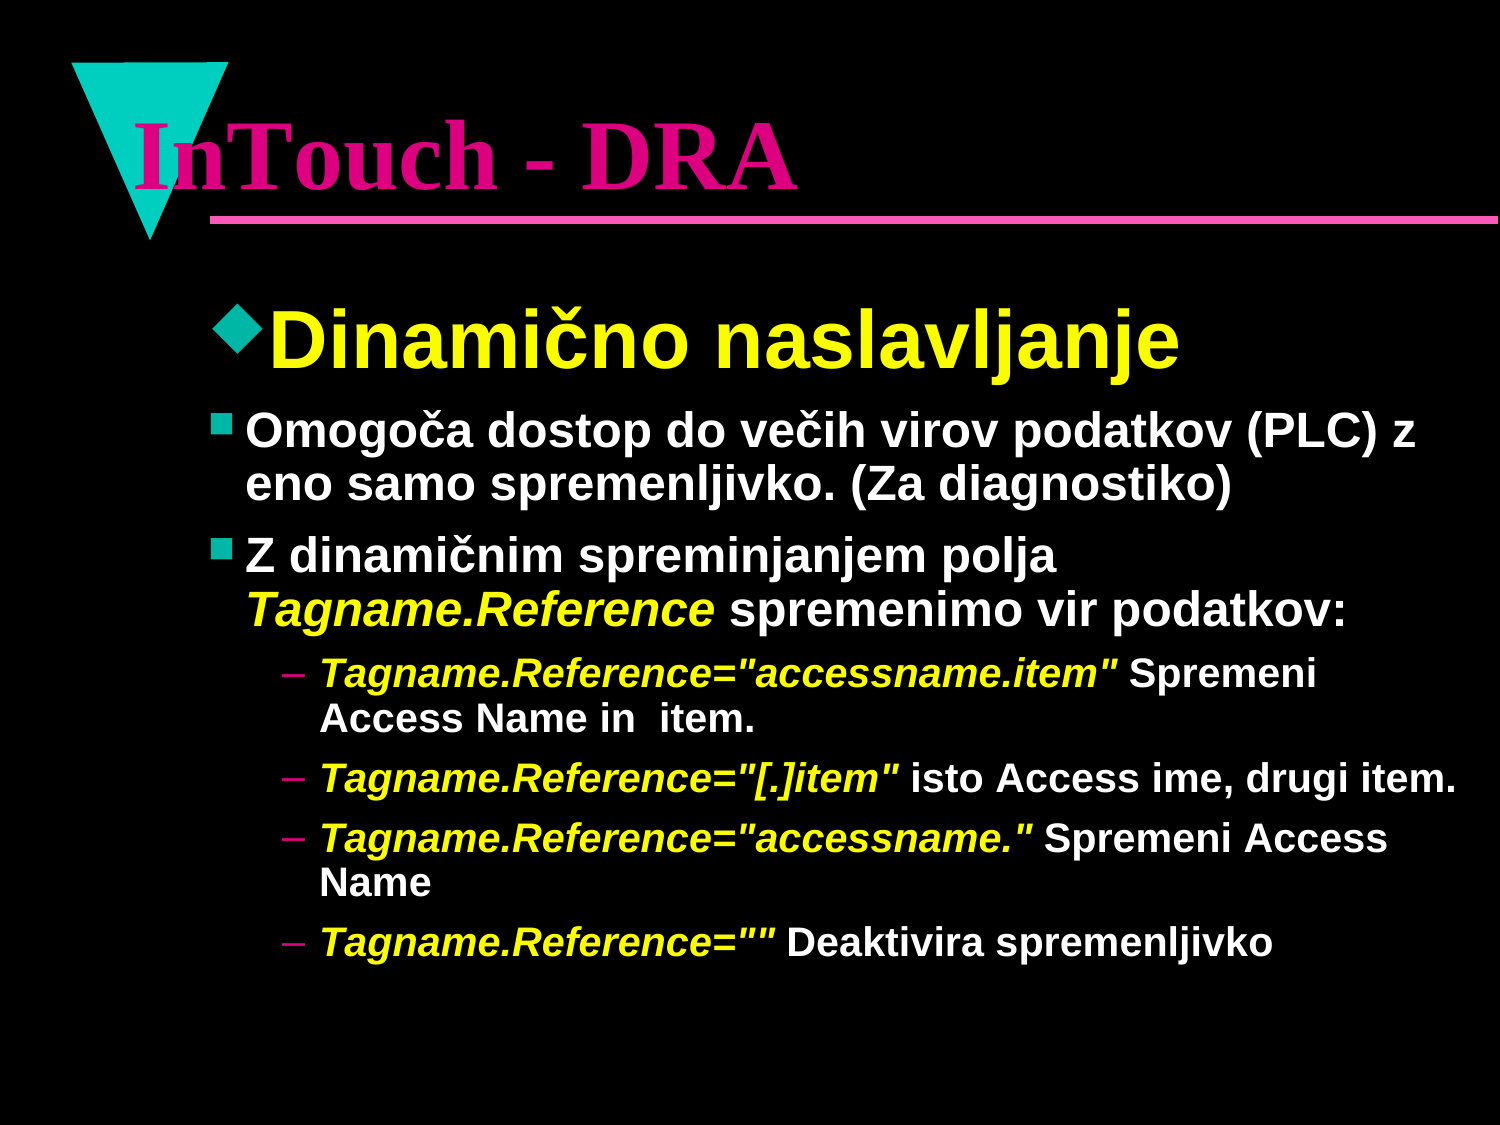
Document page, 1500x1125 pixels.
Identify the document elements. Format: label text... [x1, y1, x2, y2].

list Dinamično naslavljanje Omogoča dostop do večih virov podatkov (PLC) z eno samo spremenljivko. (Za diagnostiko) Z dinamičnim spreminjanjem polja Tagname.Reference spremenimo vir podatkov: Tagname.Reference="accessname.item" Spremeni Access Name in item. Tagname.Reference="[.]item" isto Access ime, drugi item. Tagname.Reference="accessname." Spremeni Access Name Tagname.Reference="" Deaktivira spremenljivko [118, 289, 1498, 981]
title InTouch - DRA [117, 63, 1426, 251]
